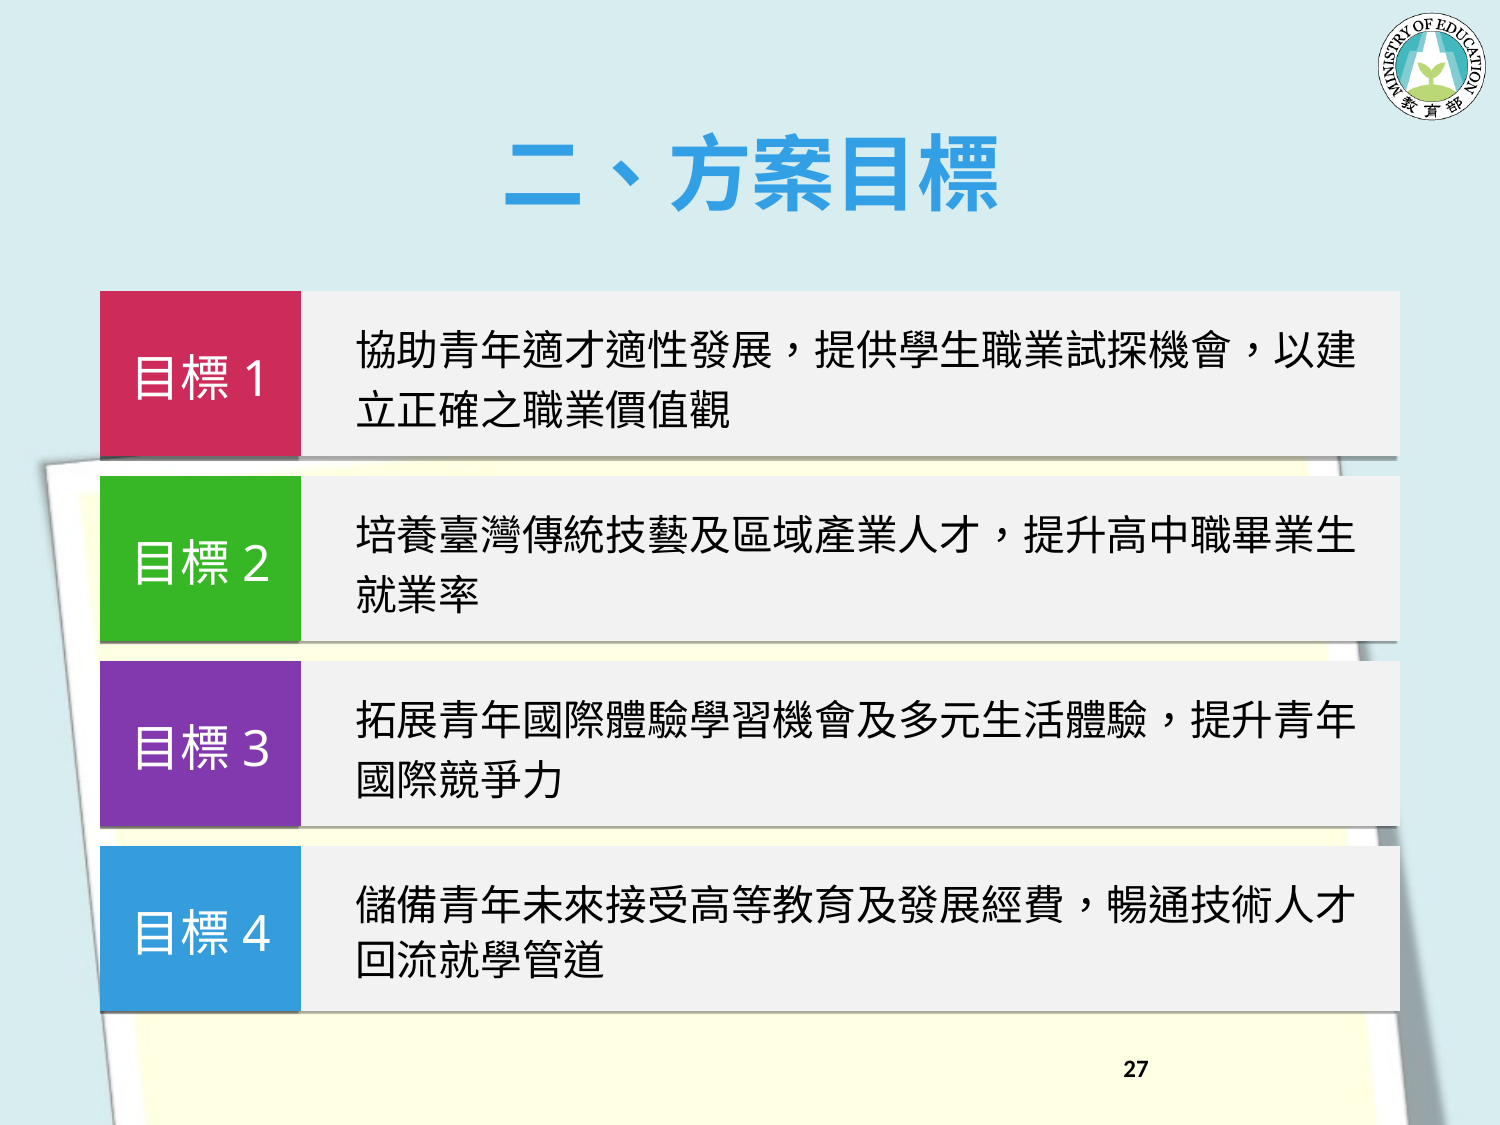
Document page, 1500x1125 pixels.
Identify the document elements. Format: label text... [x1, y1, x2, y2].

text_box [100, 846, 1400, 1011]
text_box 目標4 [100, 888, 301, 969]
text_box [100, 661, 1400, 826]
text_box 27 [1108, 1037, 1459, 1098]
text_box 二、方案目標 [95, 113, 1407, 208]
text_box [100, 291, 1400, 456]
text_box 協助青年適才適性發展，提供學生職業試探機會，以建立正確之職業價值觀 [336, 302, 1377, 445]
text_box 目標3 [100, 703, 301, 784]
text_box 目標1 [100, 333, 301, 414]
text_box 儲備青年未來接受高等教育及發展經費，暢通技術人才回流就學管道 [336, 863, 1377, 994]
picture [1374, 10, 1488, 123]
text_box 目標2 [100, 518, 301, 599]
text_box 拓展青年國際體驗學習機會及多元生活體驗，提升青年國際競爭力 [336, 672, 1377, 815]
text_box [100, 476, 1400, 641]
text_box 培養臺灣傳統技藝及區域產業人才，提升高中職畢業生就業率 [336, 487, 1377, 630]
